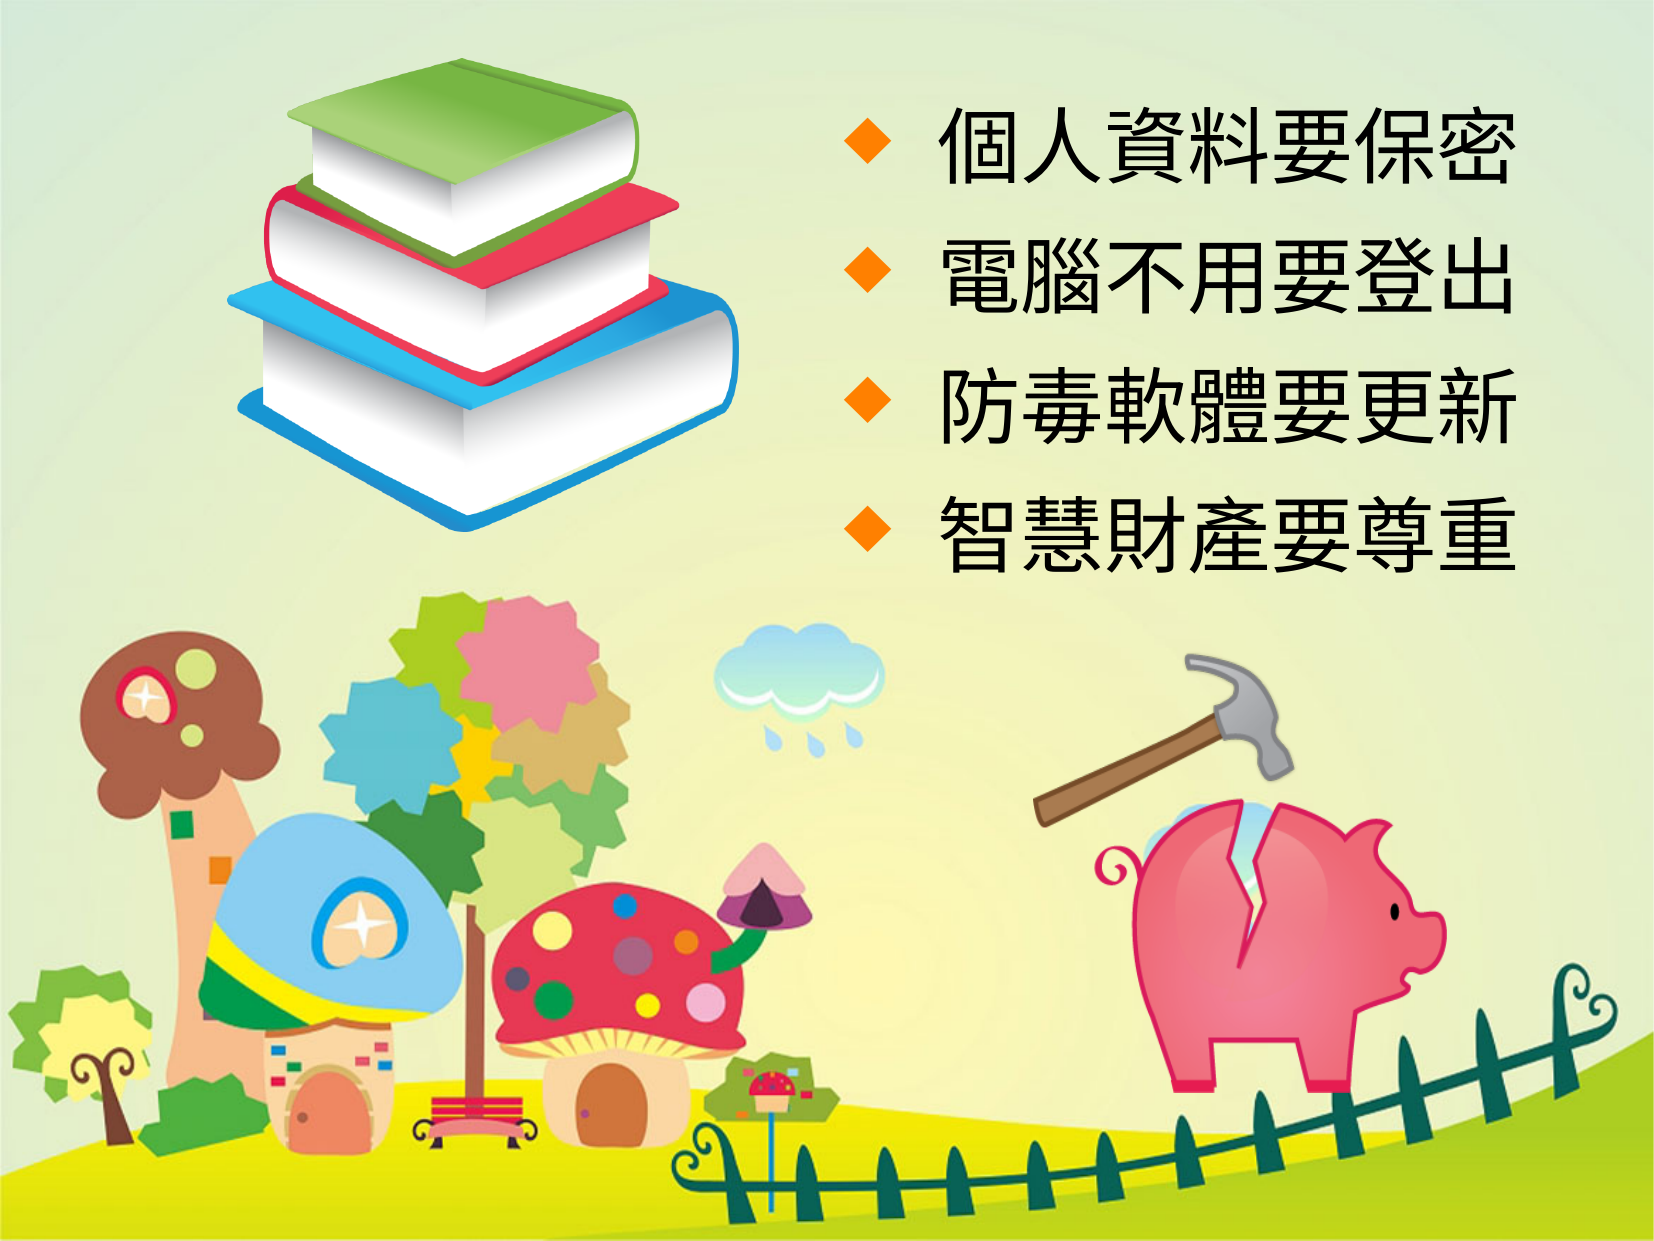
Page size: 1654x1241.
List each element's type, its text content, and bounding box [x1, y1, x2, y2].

picture [0, 0, 1654, 1241]
text_box 個人資料要保密 電腦不用要登出 防毒軟體要更新 智慧財產要尊重 [829, 87, 1536, 591]
